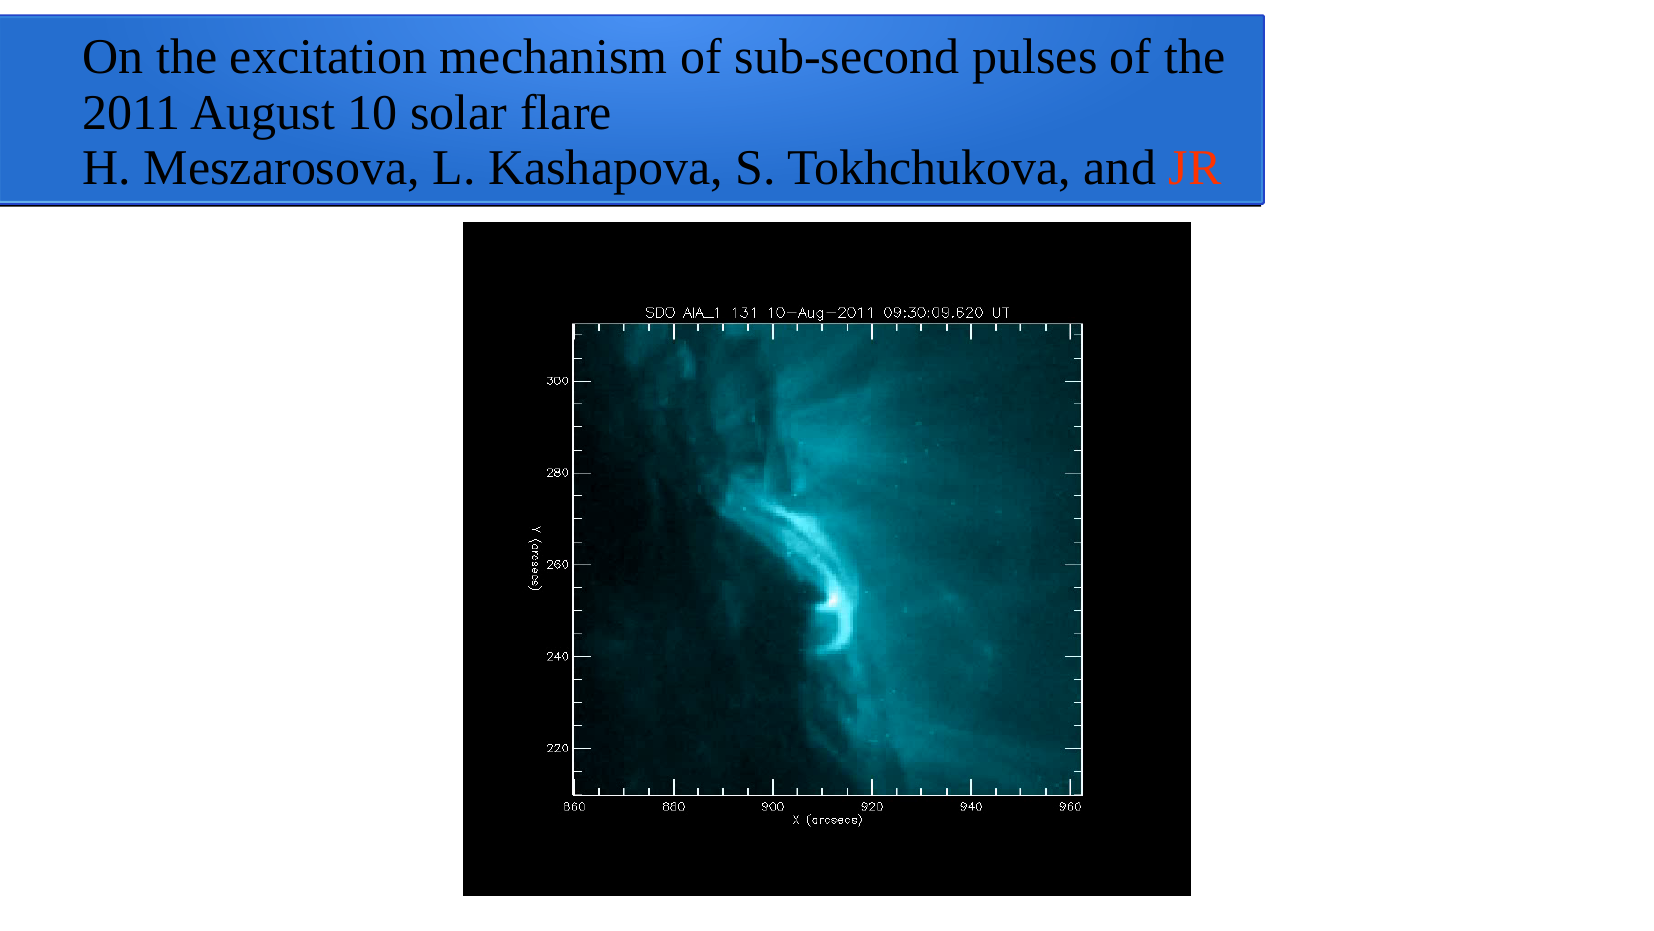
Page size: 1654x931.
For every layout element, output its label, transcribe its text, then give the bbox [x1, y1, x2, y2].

title On the excitation mechanism of sub-second pulses of the 2011 August 10 solar flare H. Meszarosova, L. Kashapova, S. Tokhchukova, and JR [82, 28, 1235, 196]
text_box [462, 221, 1192, 897]
